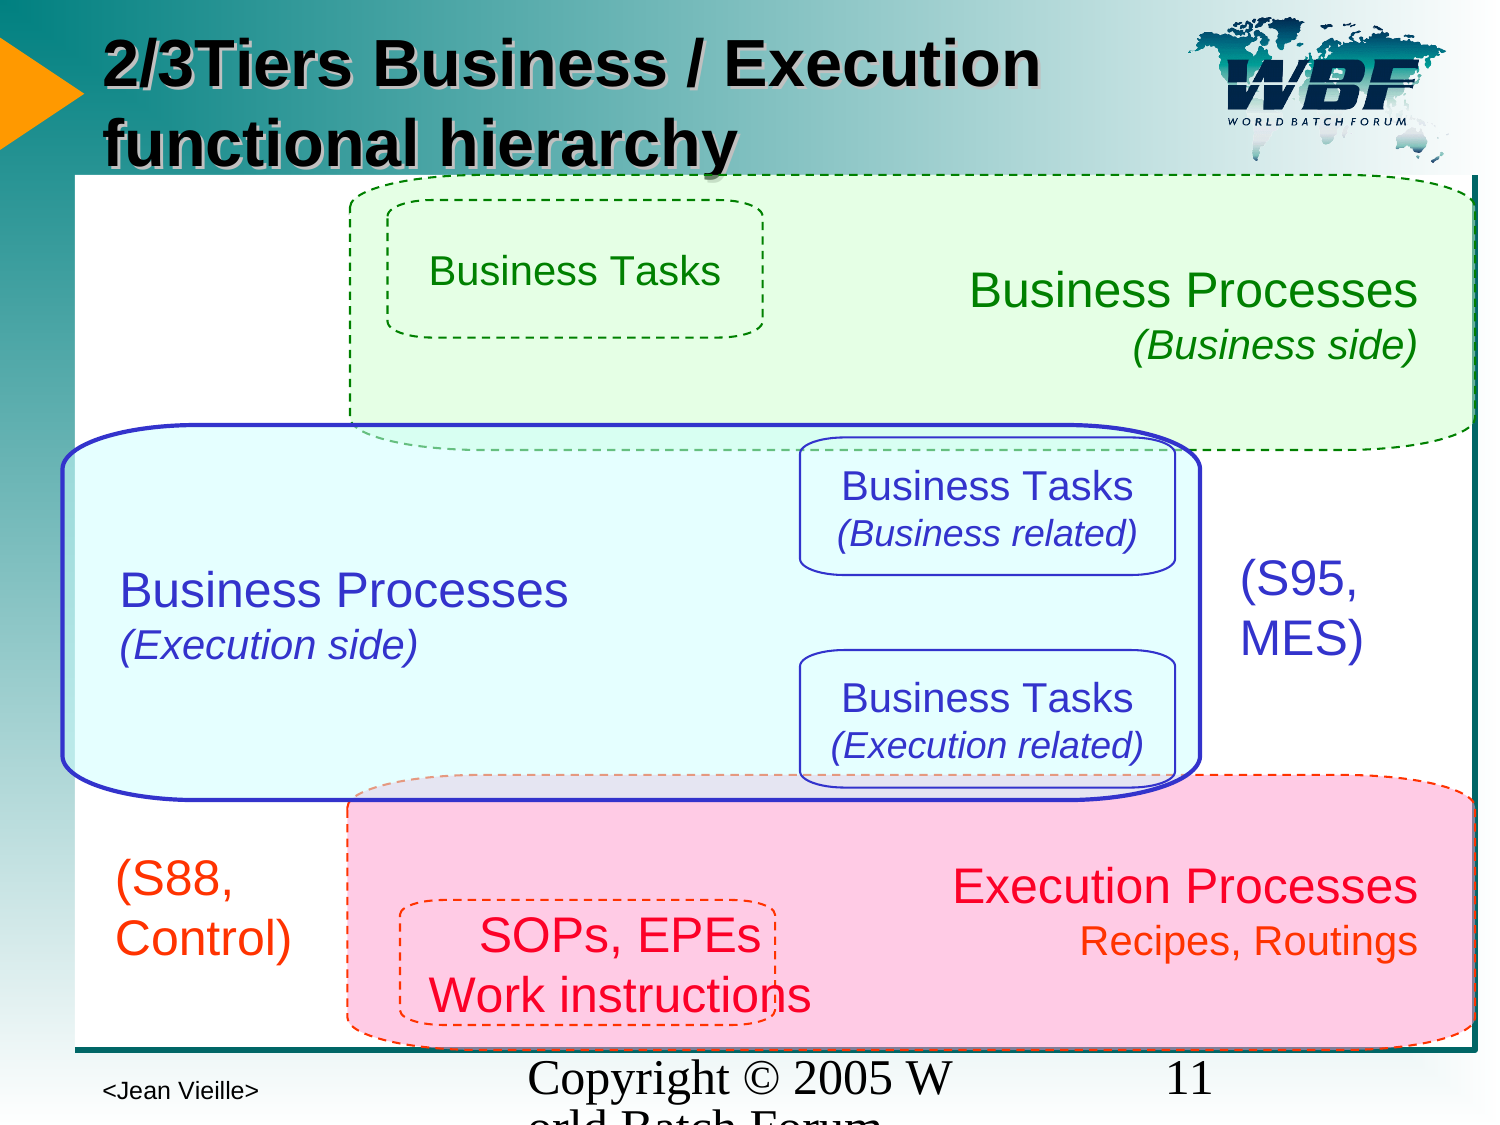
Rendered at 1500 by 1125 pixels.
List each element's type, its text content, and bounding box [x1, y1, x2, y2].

text_box Business Processes (Business side) [350, 174, 1476, 451]
text_box Business Processes (Execution side) [62, 425, 1201, 801]
title 2/3Tiers Business / Execution functional hierarchy [87, 12, 1188, 188]
text_box Business Tasks (Execution related) [800, 650, 1176, 788]
text_box (S88, Control) [100, 837, 308, 973]
text_box Business Tasks [387, 200, 763, 338]
text_box Execution Processes Recipes, Routings [347, 774, 1476, 1051]
picture [0, 0, 1500, 1125]
text_box (S95, MES) [1224, 537, 1389, 673]
text_box SOPs, EPEs Work instructions [399, 899, 776, 1026]
picture [630, 1113, 643, 1125]
text_box Business Tasks (Business related) [800, 437, 1176, 576]
